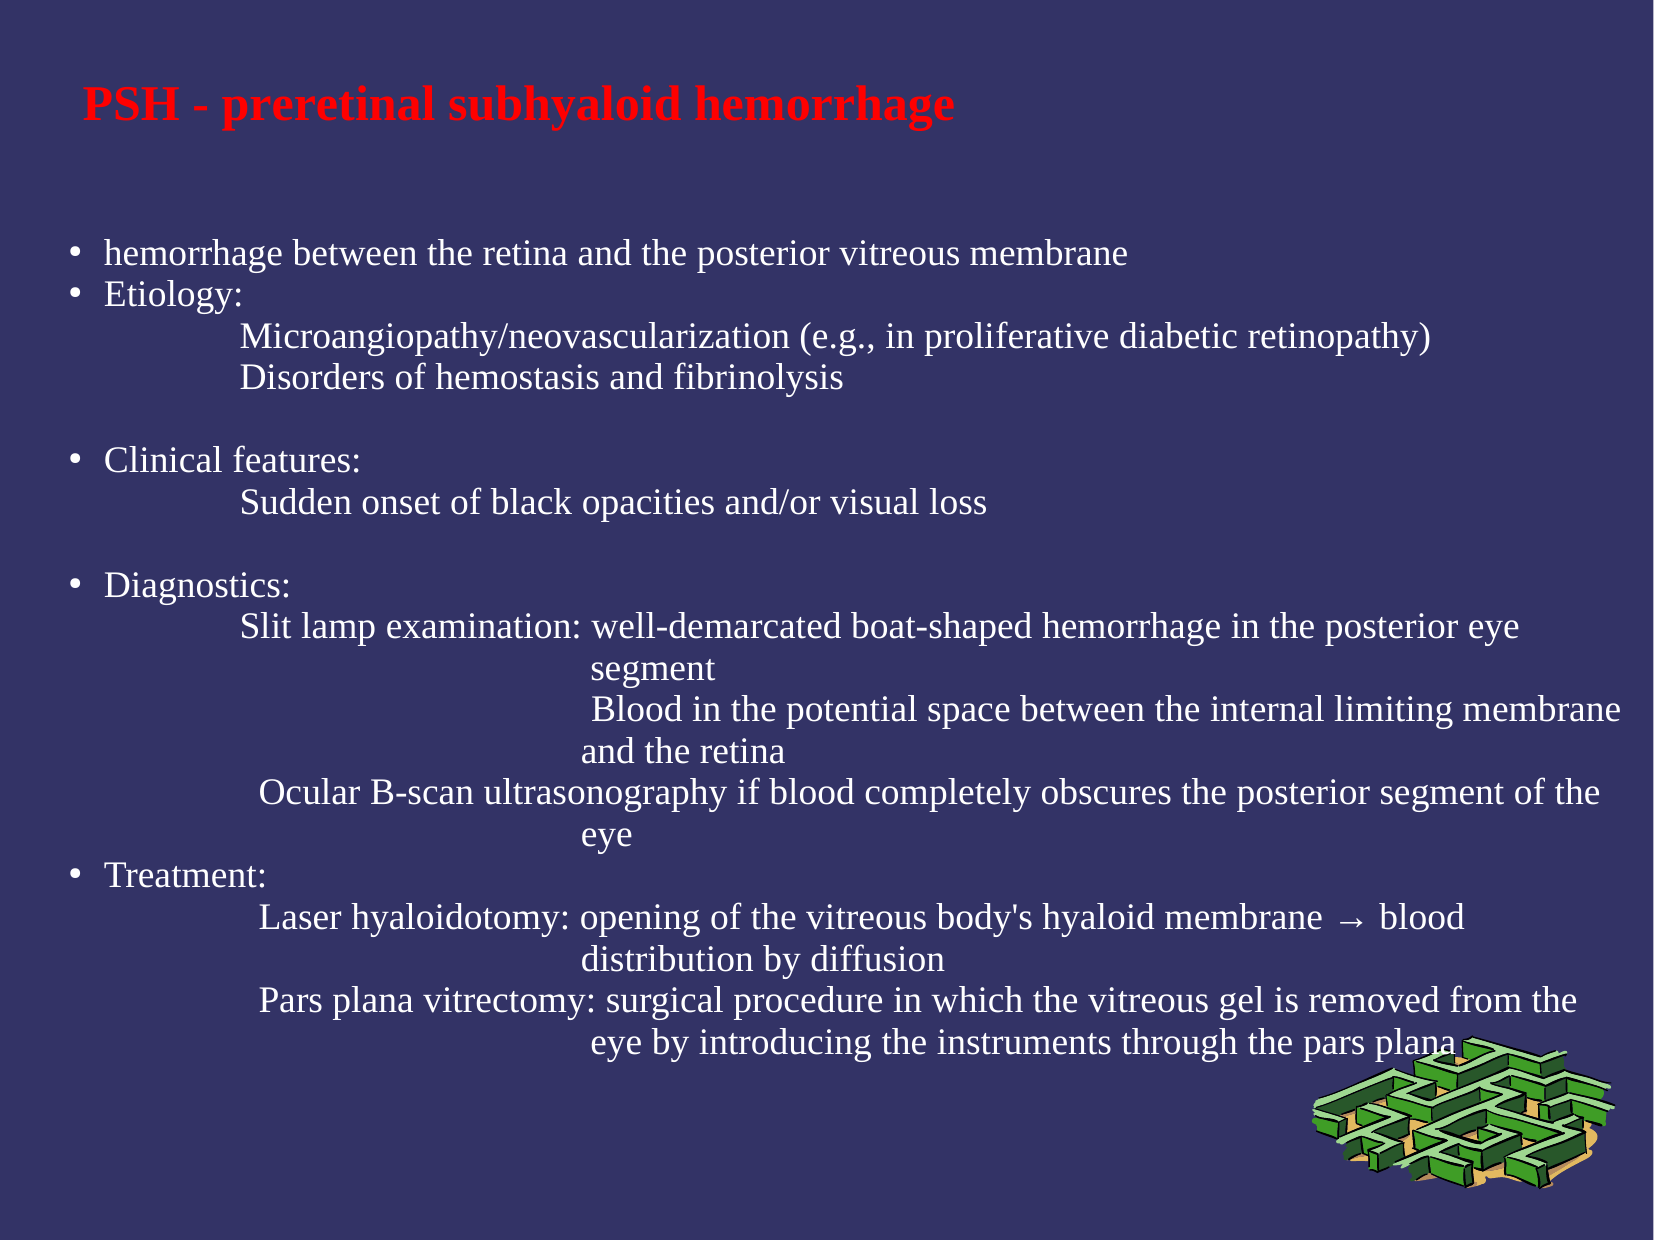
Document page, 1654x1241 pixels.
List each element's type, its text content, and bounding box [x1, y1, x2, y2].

text_box hemorrhage between the retina and the posterior vitreous membrane Etiology: Microangiopathy/neovascularization (e.g., in proliferative diabetic retinopathy) Disorders of hemostasis and fibrinolysis Clinical features: Sudden onset of black opacities and/or visual loss Diagnostics: Slit lamp examination: well-demarcated boat-shaped hemorrhage in the posterior eye segment Blood in the potential space between the internal limiting membrane and the retina Ocular B-scan ultrasonography if blood completely obscures the posterior segment of the eye Treatment: Laser hyaloidotomy: opening of the vitreous body's hyaloid membrane → blood distribution by diffusion Pars plana vitrectomy: surgical procedure in which the vitreous gel is removed from the eye by introducing the instruments through the pars plana [53, 224, 1642, 1090]
title PSH - preretinal subhyaloid hemorrhage [82, 0, 1571, 208]
